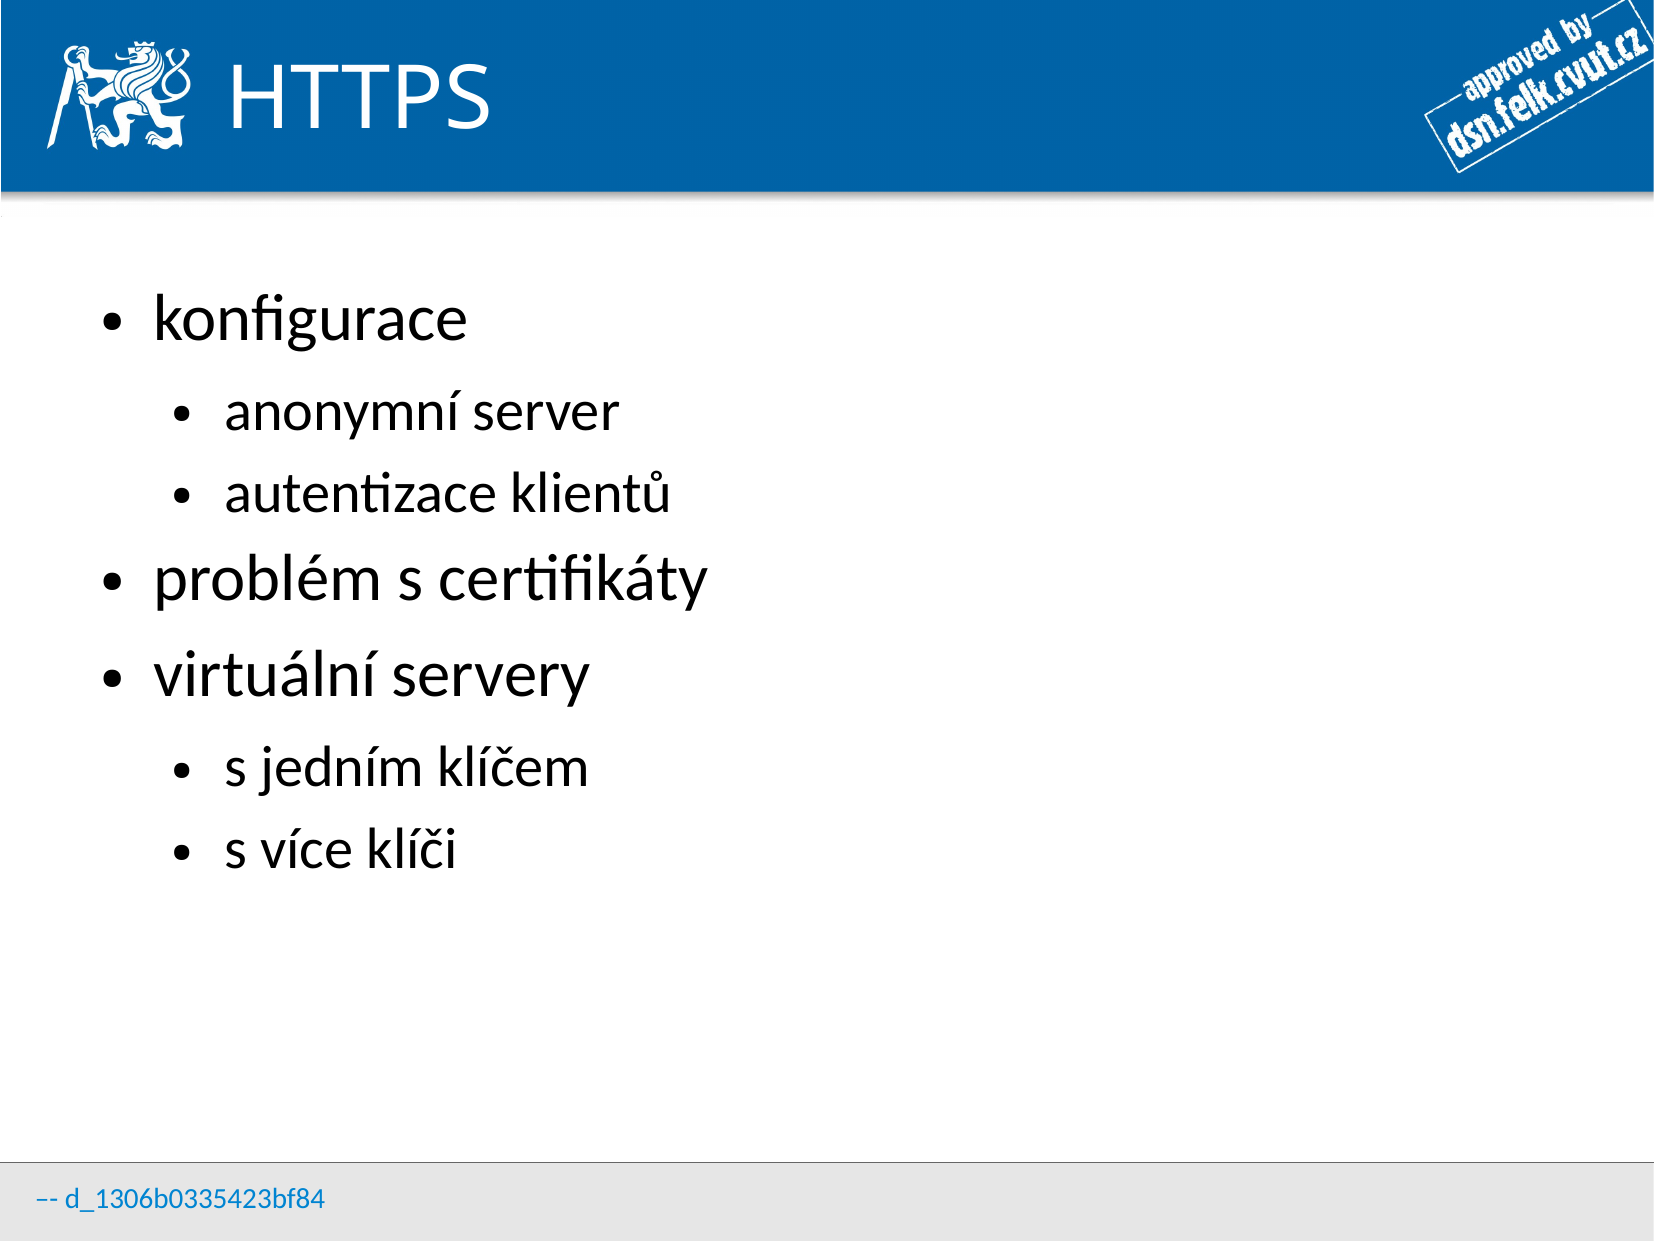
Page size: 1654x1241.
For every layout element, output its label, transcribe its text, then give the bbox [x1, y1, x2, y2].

list konfigurace anonymní server autentizace klientů problém s certifikáty virtuální servery s jedním klíčem s více klíči [82, 290, 1571, 1010]
title HTTPS [225, 0, 1426, 188]
picture [1, 0, 1654, 217]
